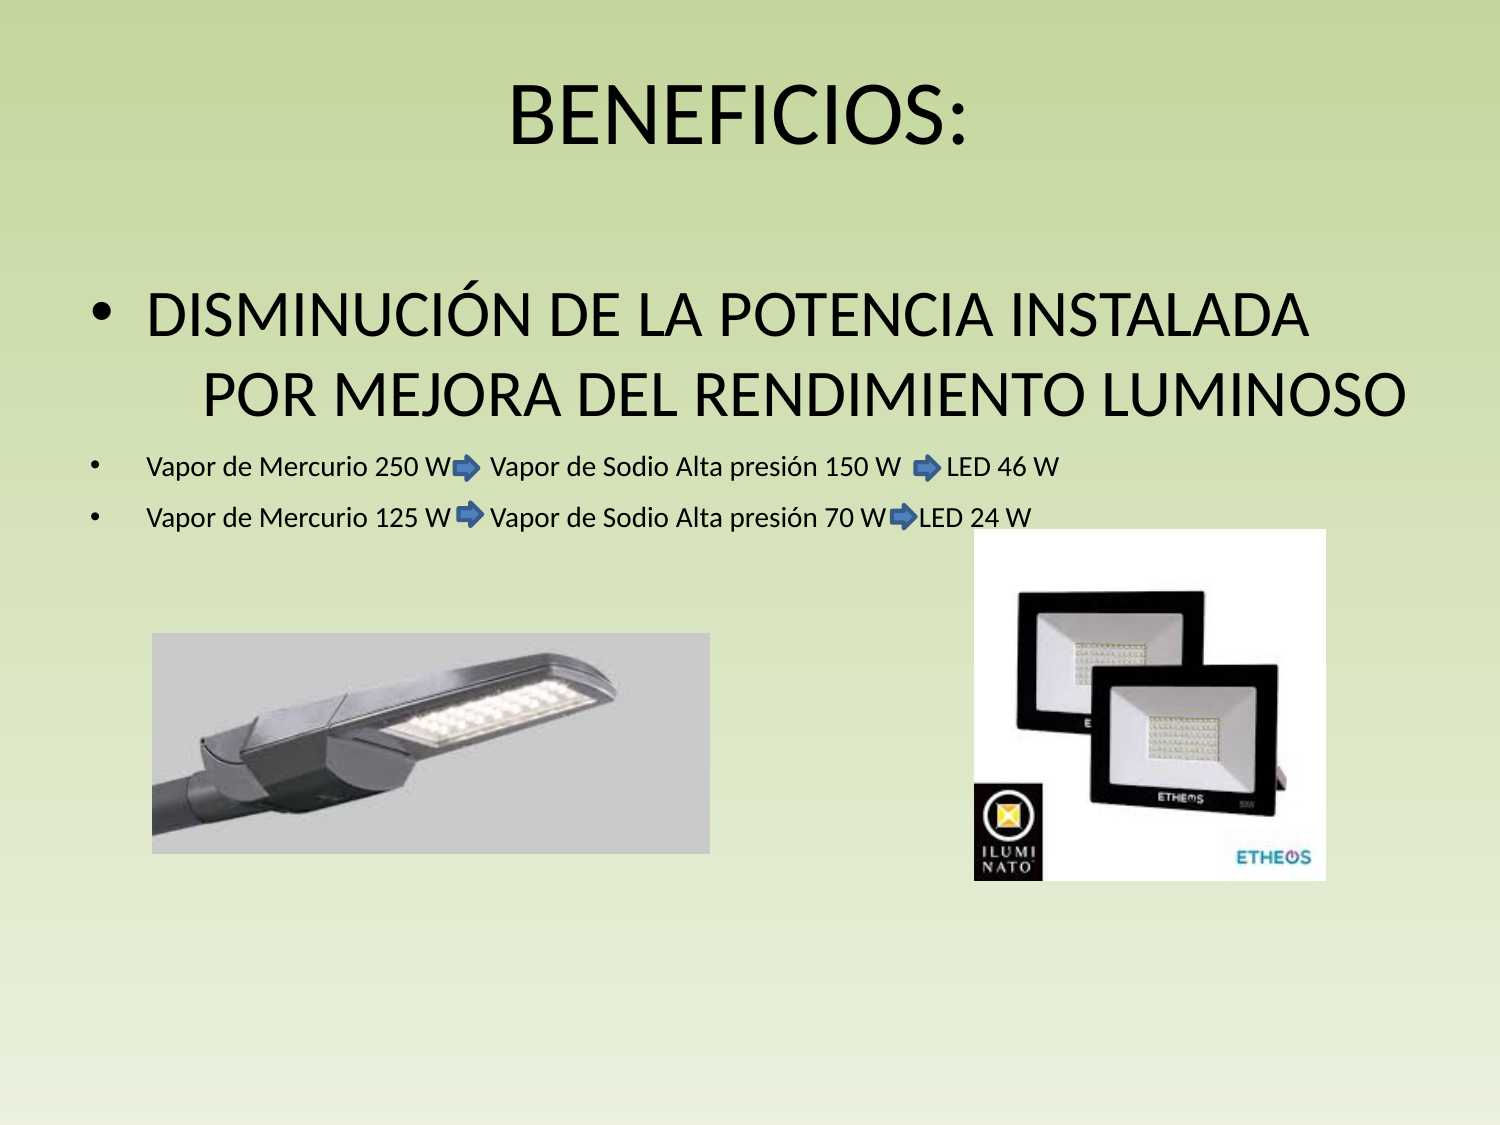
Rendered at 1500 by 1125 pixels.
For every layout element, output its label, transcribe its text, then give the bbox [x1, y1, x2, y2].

text_box [458, 502, 483, 527]
text_box [915, 456, 940, 480]
picture [152, 633, 710, 854]
title BENEFICIOS: [75, 45, 1426, 233]
text_box [454, 456, 479, 480]
picture [974, 529, 1326, 881]
text_box [891, 504, 916, 529]
list DISMINUCIÓN DE LA POTENCIA INSTALADA POR MEJORA DEL RENDIMIENTO LUMINOSO Vapor de Mercurio 250 W Vapor de Sodio Alta presión 150 W LED 46 W Vapor de Mercurio 125 W Vapor de Sodio Alta presión 70 W LED 24 W [75, 262, 1426, 1005]
